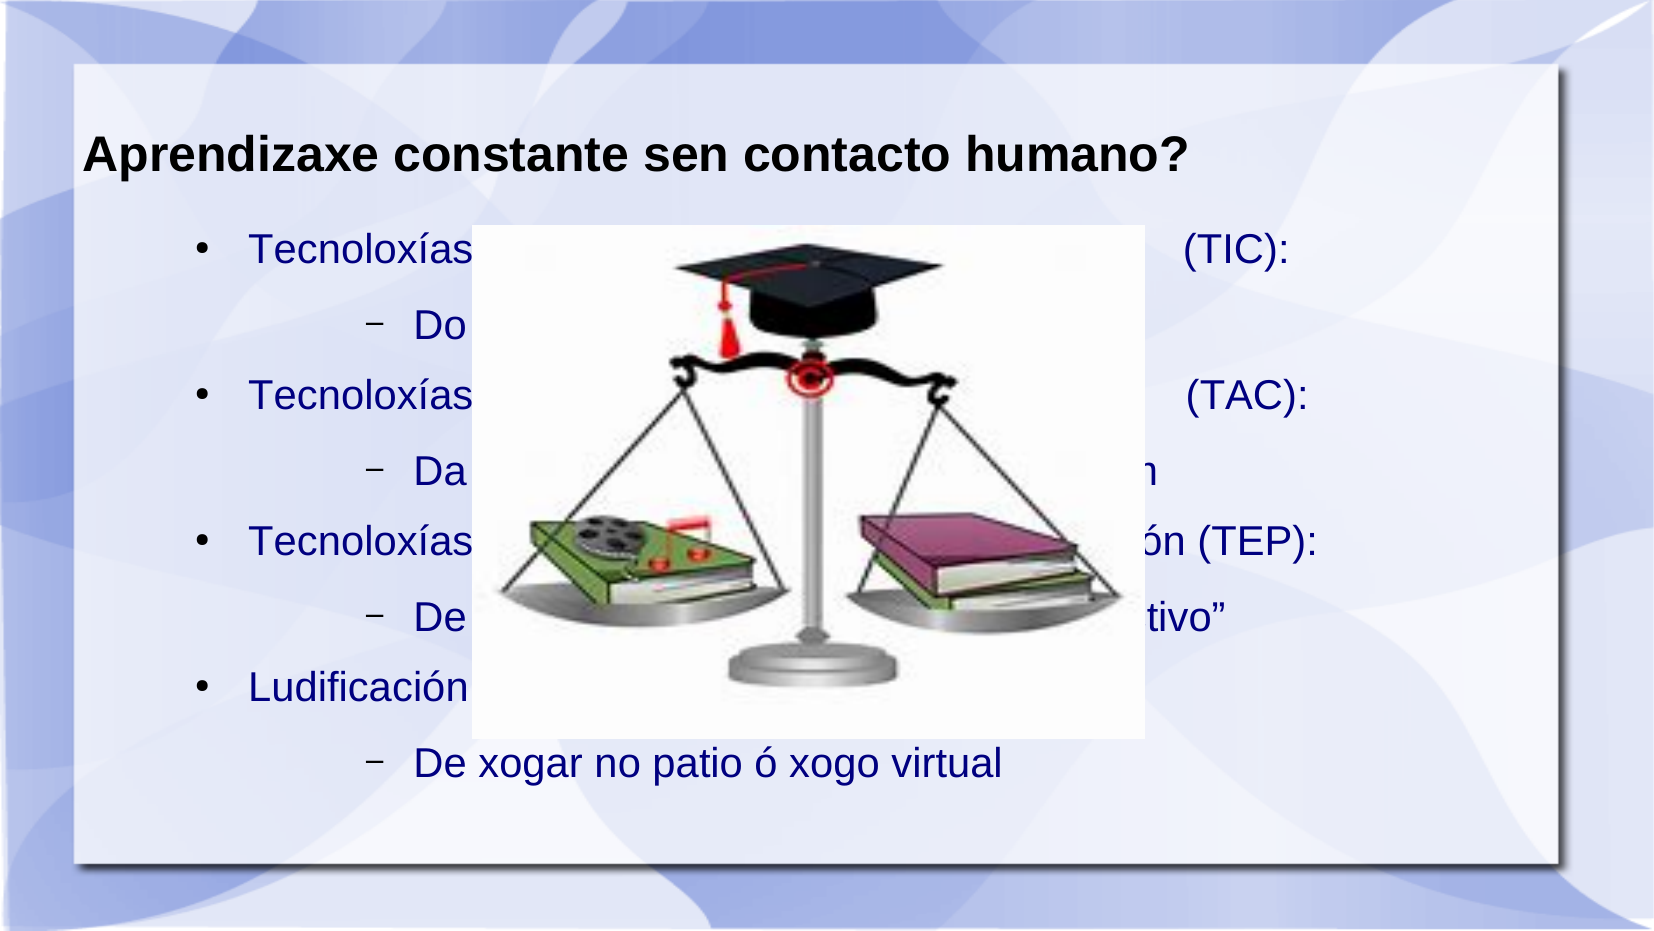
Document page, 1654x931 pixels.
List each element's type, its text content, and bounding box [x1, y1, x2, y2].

picture [0, 0, 1654, 931]
title Aprendizaxe constante sen contacto humano? [82, 90, 1536, 207]
list Tecnoloxías da Información e do Coñecemento (TIC): Do periódico á internet Tecnoloxías da Aprendizaxe e do Coñecemento (TAC): Da lección maxistral á flipped classroom Tecnoloxías do empoderamento e da participación (TEP): De investigar no barrio ó alumno “proactivo” Ludificación: De xogar no patio ó xogo virtual [177, 225, 1536, 798]
